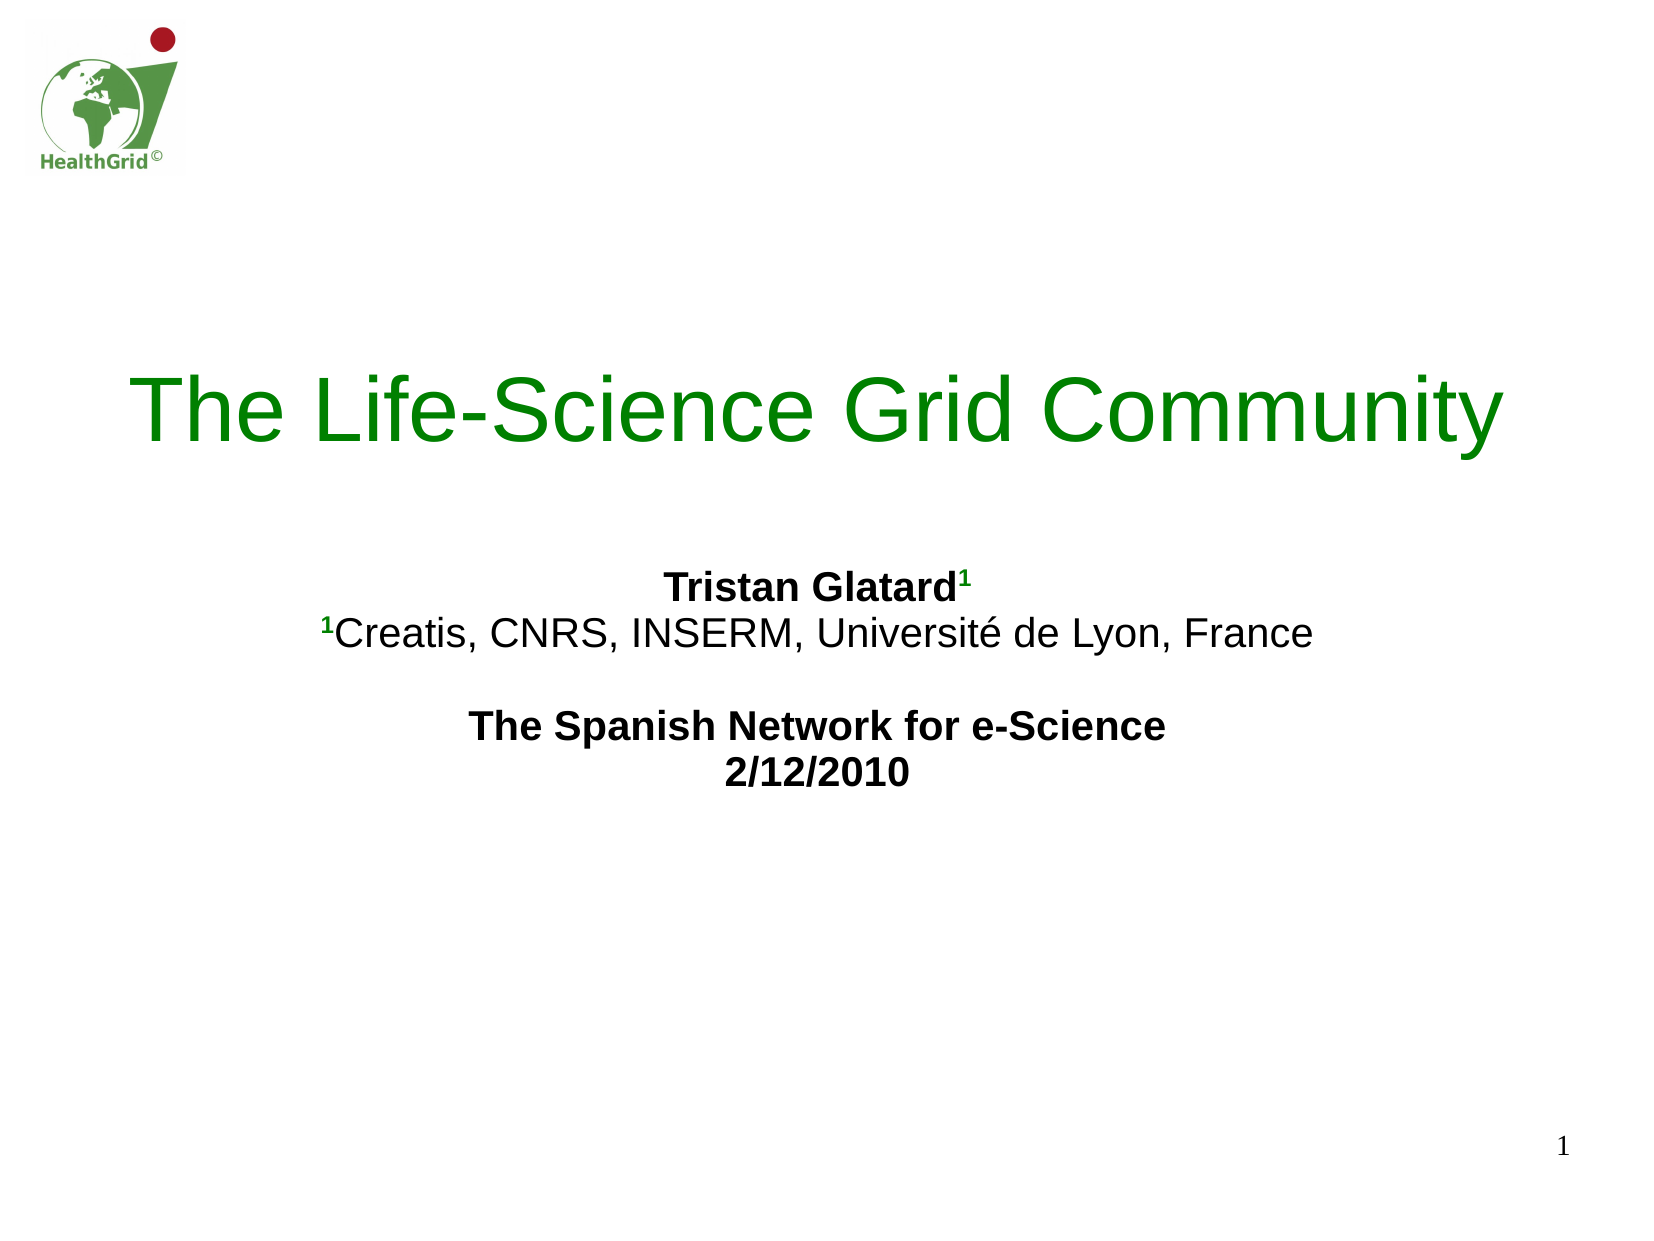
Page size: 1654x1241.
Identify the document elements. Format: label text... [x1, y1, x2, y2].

title The Life-Science Grid Community Tristan Glatard1 1Creatis, CNRS, INSERM, Université de Lyon, France The Spanish Network for e-Science 2/12/2010 [0, 356, 1635, 798]
picture [25, 19, 186, 176]
